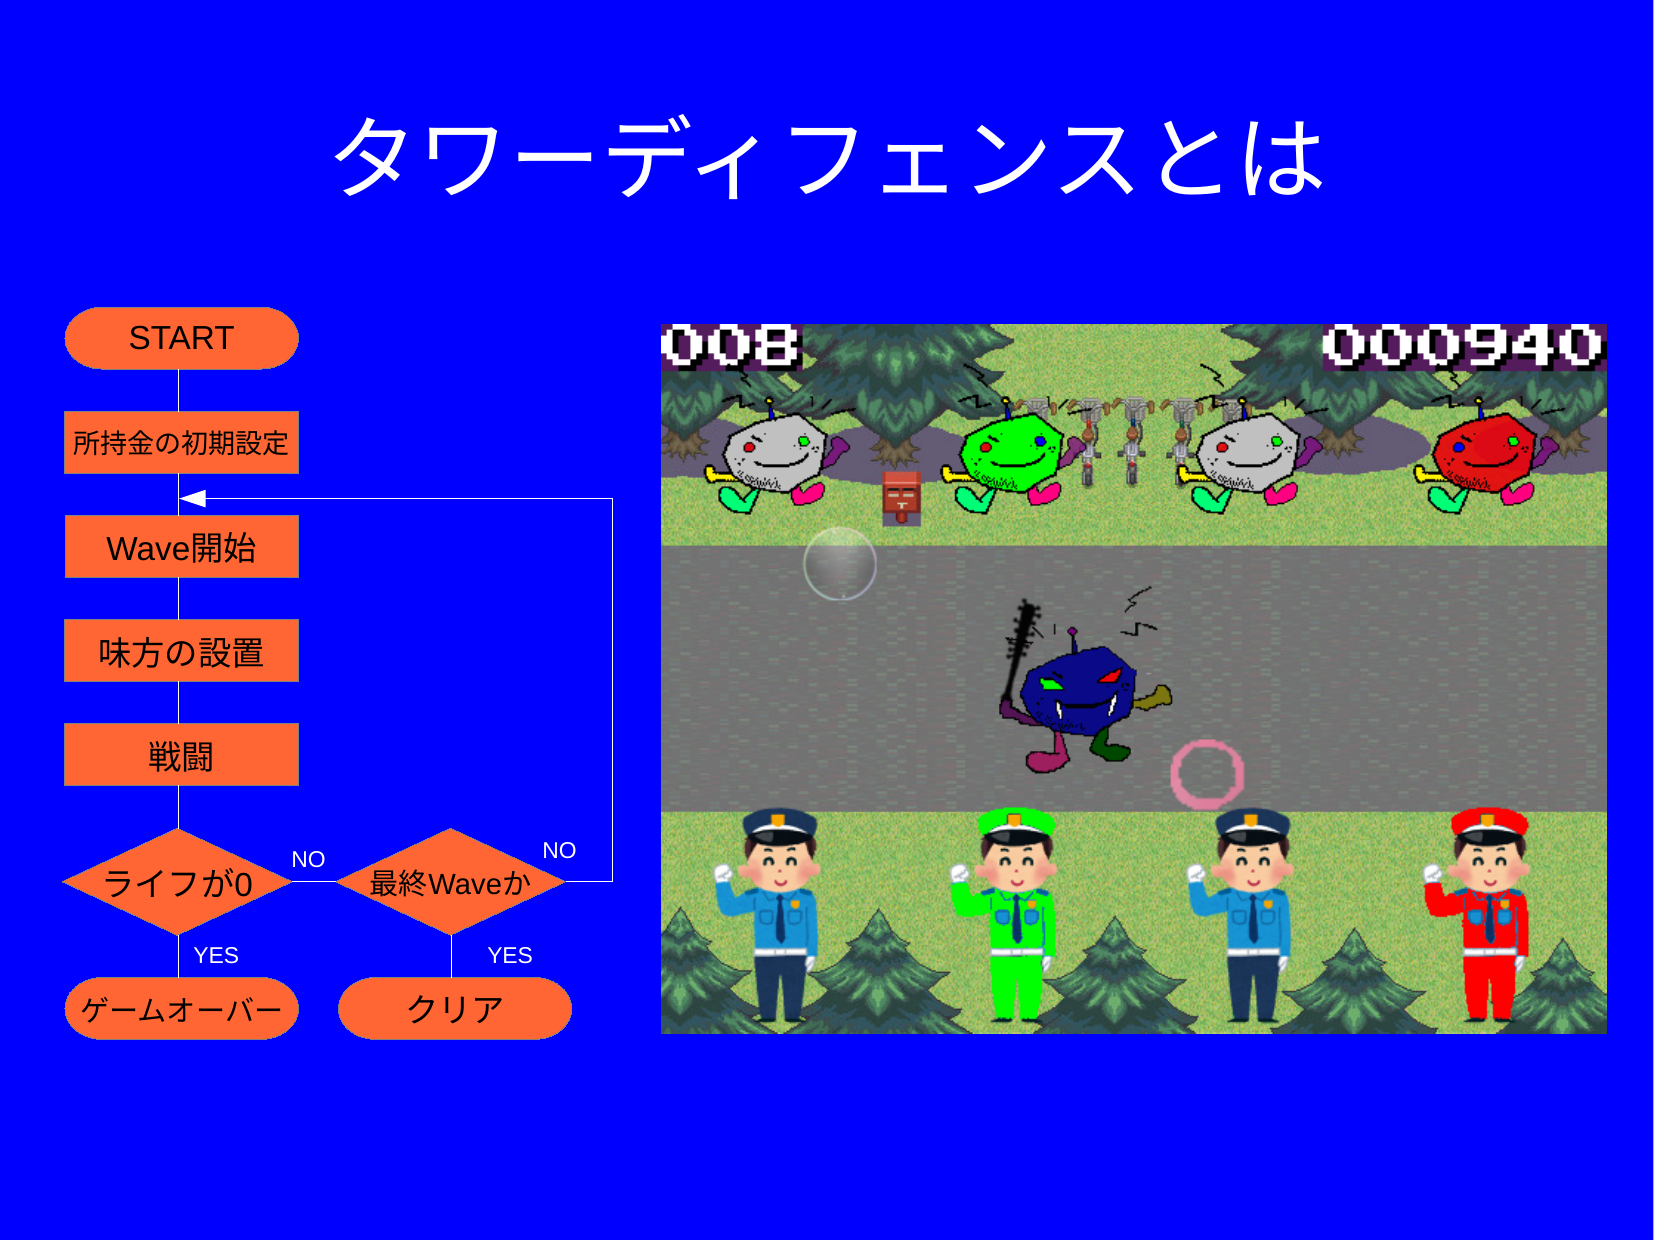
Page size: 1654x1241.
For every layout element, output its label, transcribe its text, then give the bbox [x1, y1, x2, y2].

text_box YES [472, 935, 611, 991]
text_box NO [527, 830, 661, 945]
title タワーディフェンスとは [82, 56, 1571, 249]
text_box ゲームオーバー [64, 977, 291, 1040]
text_box 戦闘 [64, 723, 299, 786]
picture [661, 324, 1607, 1034]
text_box START [64, 307, 299, 370]
text_box YES [178, 935, 309, 1027]
text_box ライフが0 [62, 828, 276, 936]
text_box 最終Waveか [353, 828, 527, 936]
text_box 味方の設置 [64, 619, 299, 682]
text_box NO [276, 839, 404, 890]
text_box Wave開始 [65, 515, 299, 578]
text_box クリア [338, 977, 572, 1040]
text_box 所持金の初期設定 [64, 411, 299, 474]
